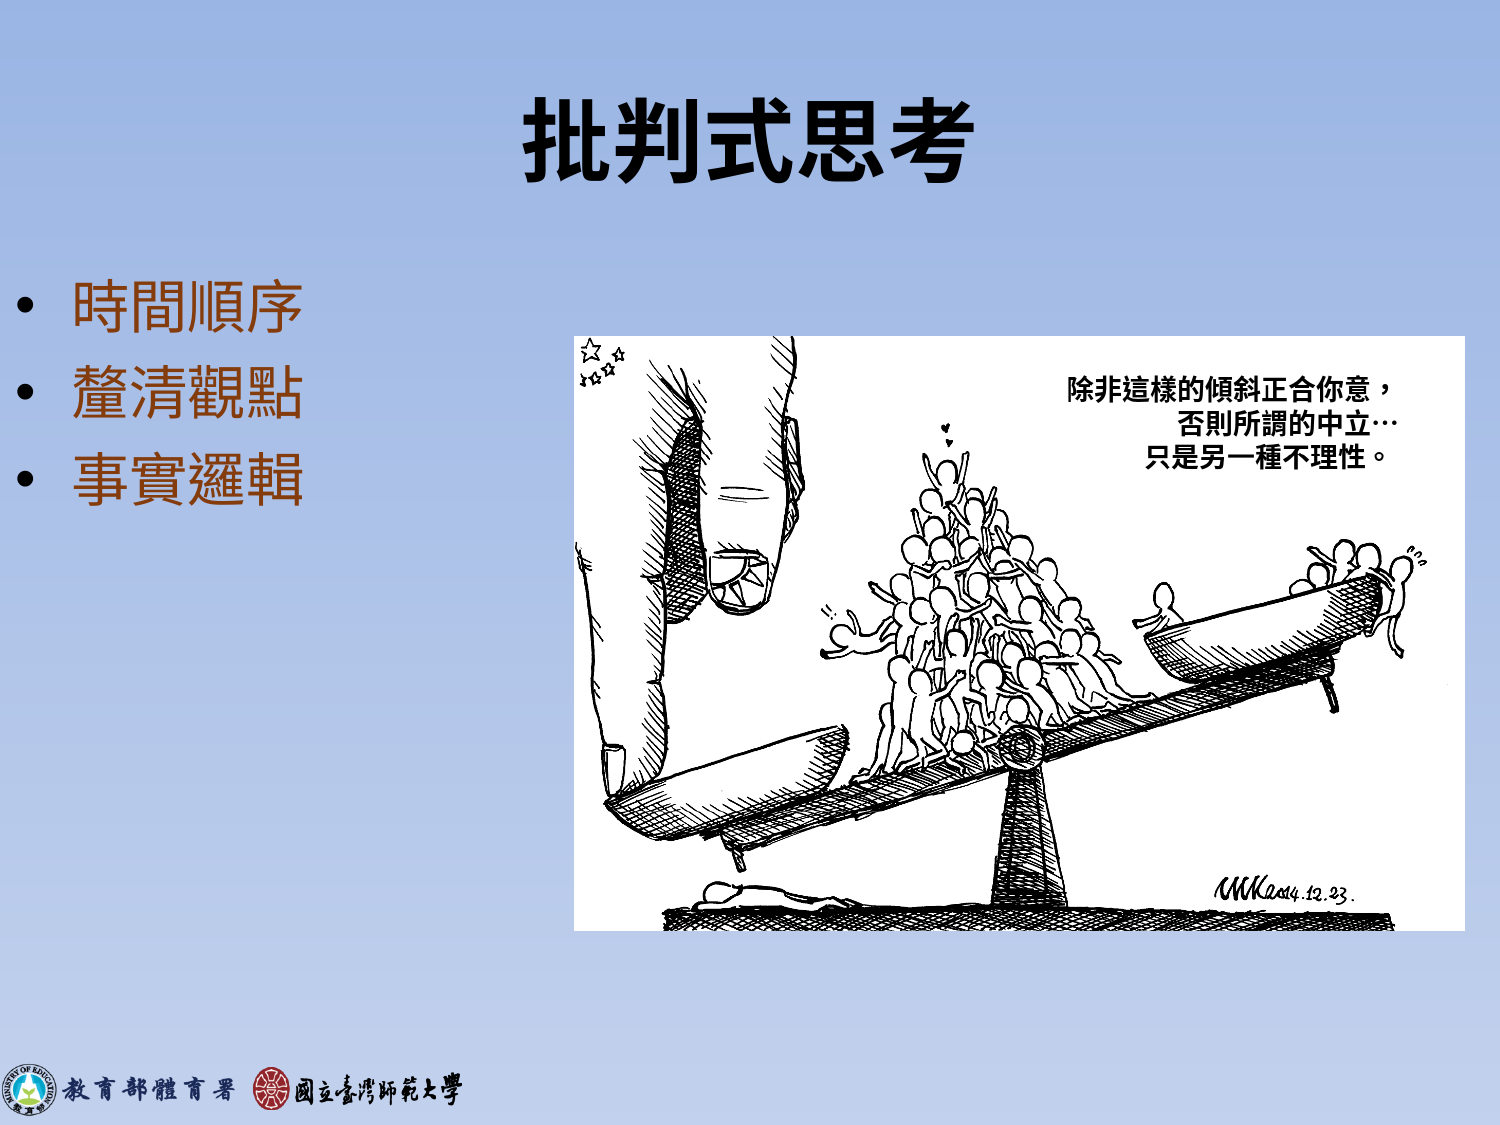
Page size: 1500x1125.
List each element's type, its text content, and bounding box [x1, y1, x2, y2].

picture [0, 1051, 243, 1125]
list 時間順序 釐清觀點 事實邏輯 [0, 262, 610, 1005]
picture [253, 1067, 462, 1110]
title 批判式思考 [75, 45, 1426, 233]
picture [574, 336, 1465, 931]
